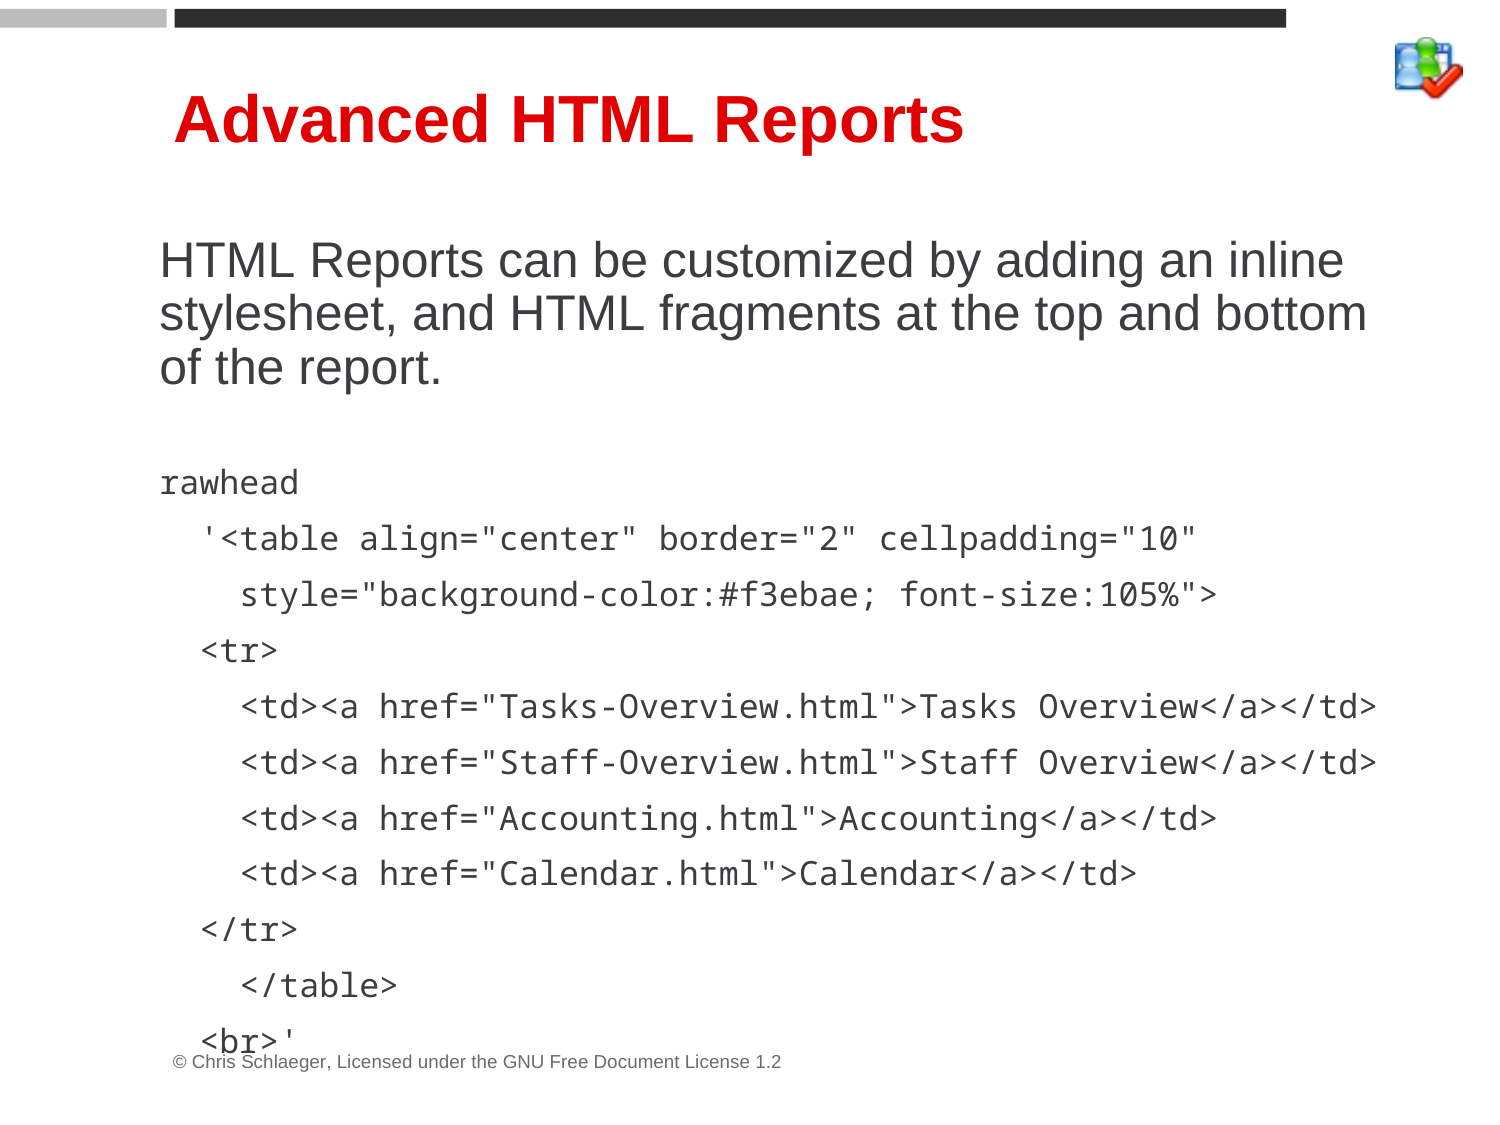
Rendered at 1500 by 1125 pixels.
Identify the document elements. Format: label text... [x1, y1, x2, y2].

title Advanced HTML Reports [173, 41, 1395, 205]
picture [1395, 37, 1463, 105]
list HTML Reports can be customized by adding an inline stylesheet, and HTML fragments at the top and bottom of the report. rawhead '<table align="center" border="2" cellpadding="10" style="background-color:#f3ebae; font-size:105%"> <tr> <td><a href="Tasks-Overview.html">Tasks Overview</a></td> <td><a href="Staff-Overview.html">Staff Overview</a></td> <td><a href="Accounting.html">Accounting</a></td> <td><a href="Calendar.html">Calendar</a></td> </tr> </table> <br>' [159, 234, 1395, 1053]
